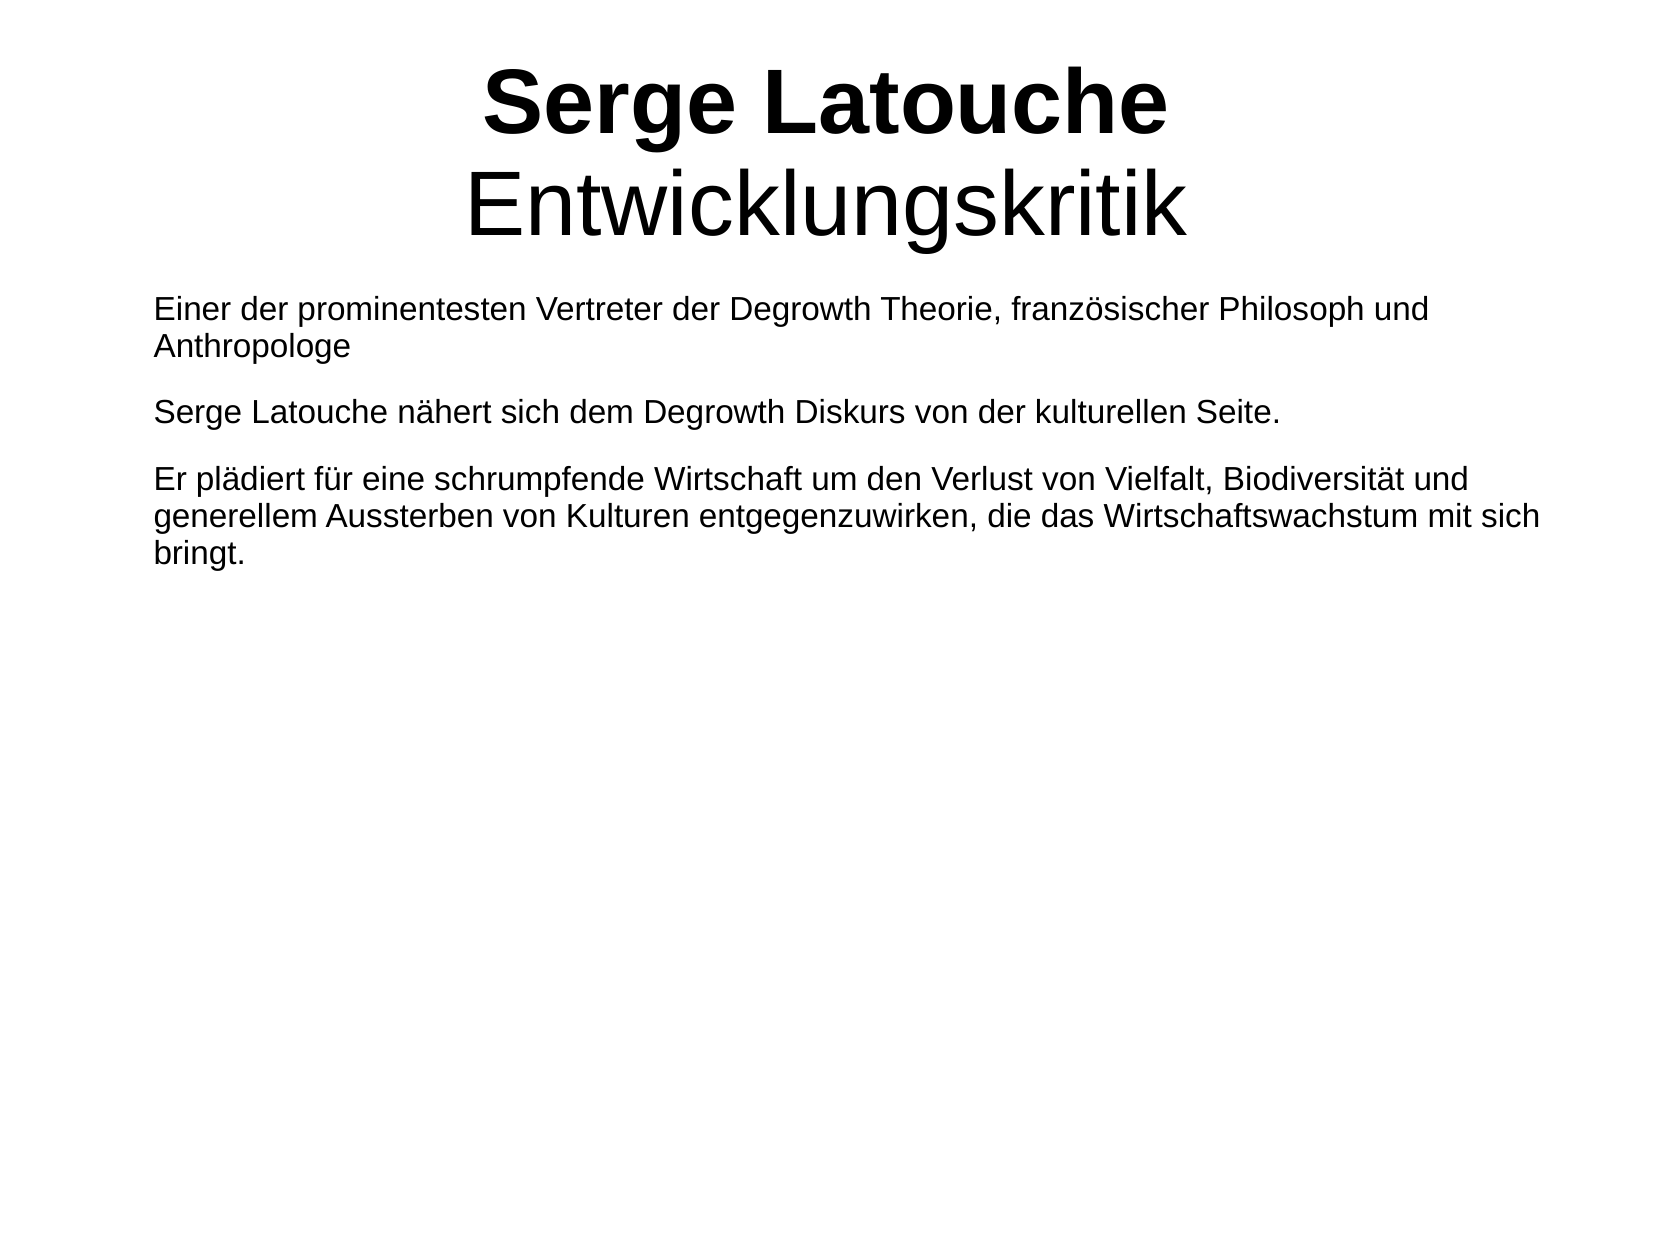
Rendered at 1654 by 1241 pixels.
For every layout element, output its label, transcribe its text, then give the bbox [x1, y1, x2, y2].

list Einer der prominentesten Vertreter der Degrowth Theorie, französischer Philosoph und Anthropologe Serge Latouche nähert sich dem Degrowth Diskurs von der kulturellen Seite. Er plädiert für eine schrumpfende Wirtschaft um den Verlust von Vielfalt, Biodiversität und generellem Aussterben von Kulturen entgegenzuwirken, die das Wirtschaftswachstum mit sich bringt. [82, 290, 1571, 1010]
title Serge Latouche Entwicklungskritik [82, 49, 1571, 257]
